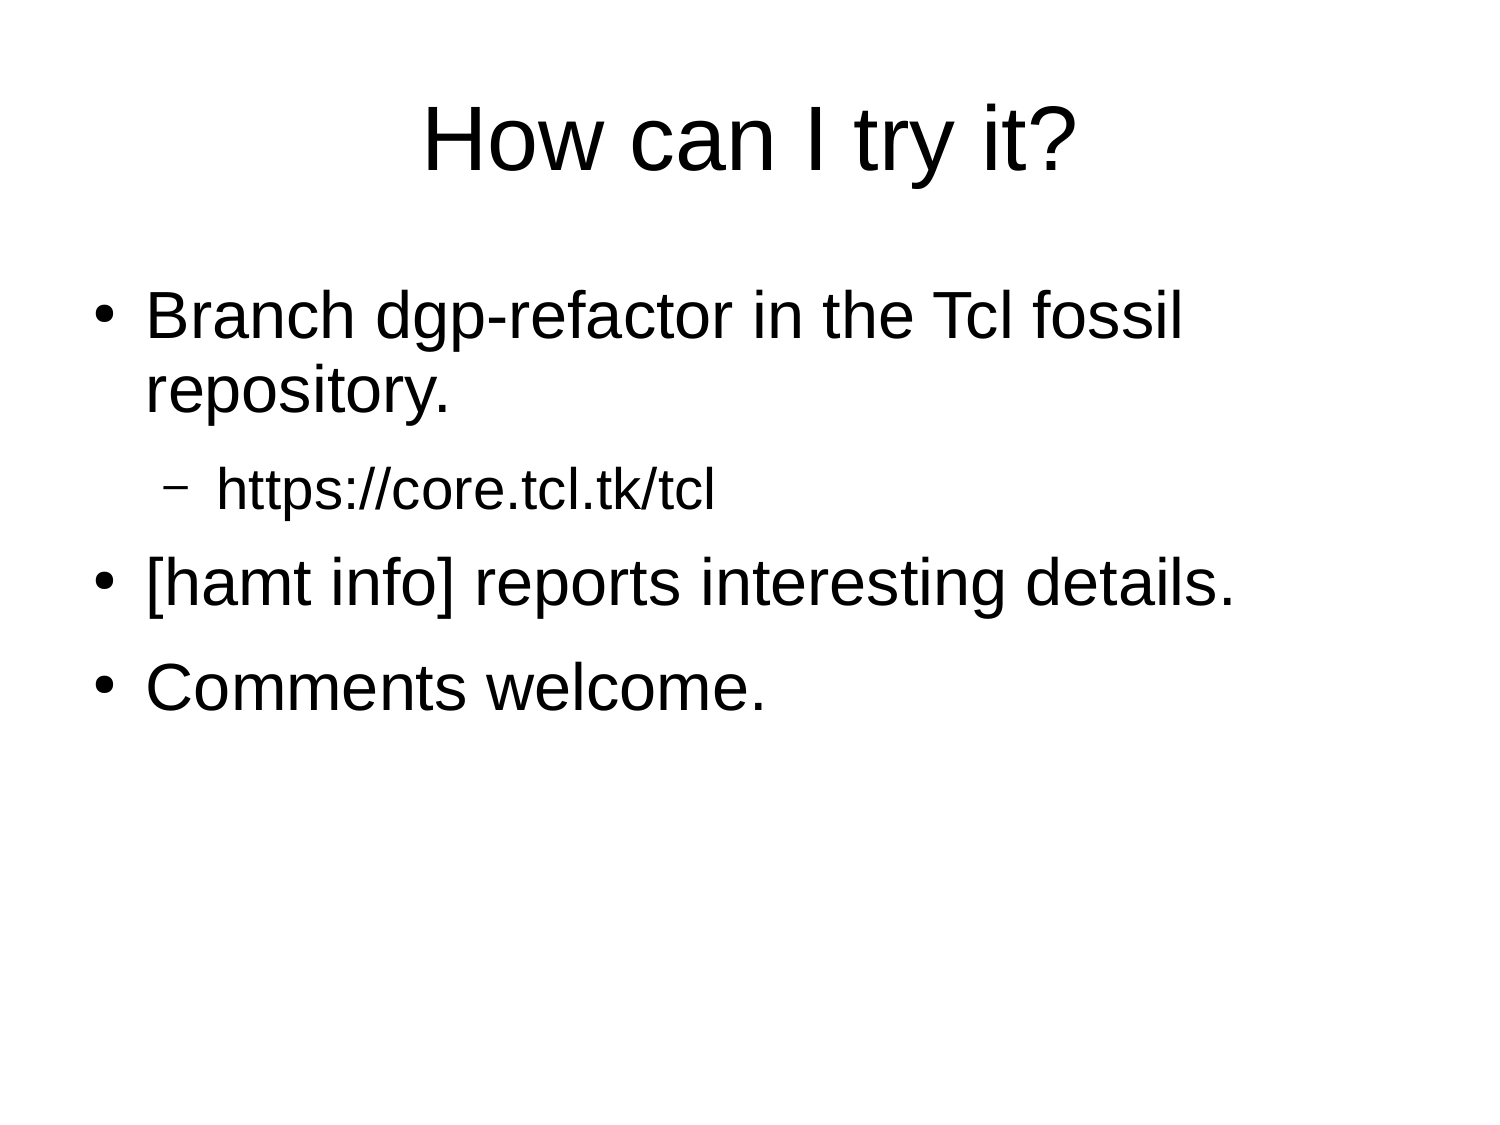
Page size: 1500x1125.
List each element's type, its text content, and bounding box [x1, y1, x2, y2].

title How can I try it? [75, 44, 1425, 233]
list Branch dgp-refactor in the Tcl fossil repository. https://core.tcl.tk/tcl [hamt info] reports interesting details. Comments welcome. [75, 277, 1425, 931]
